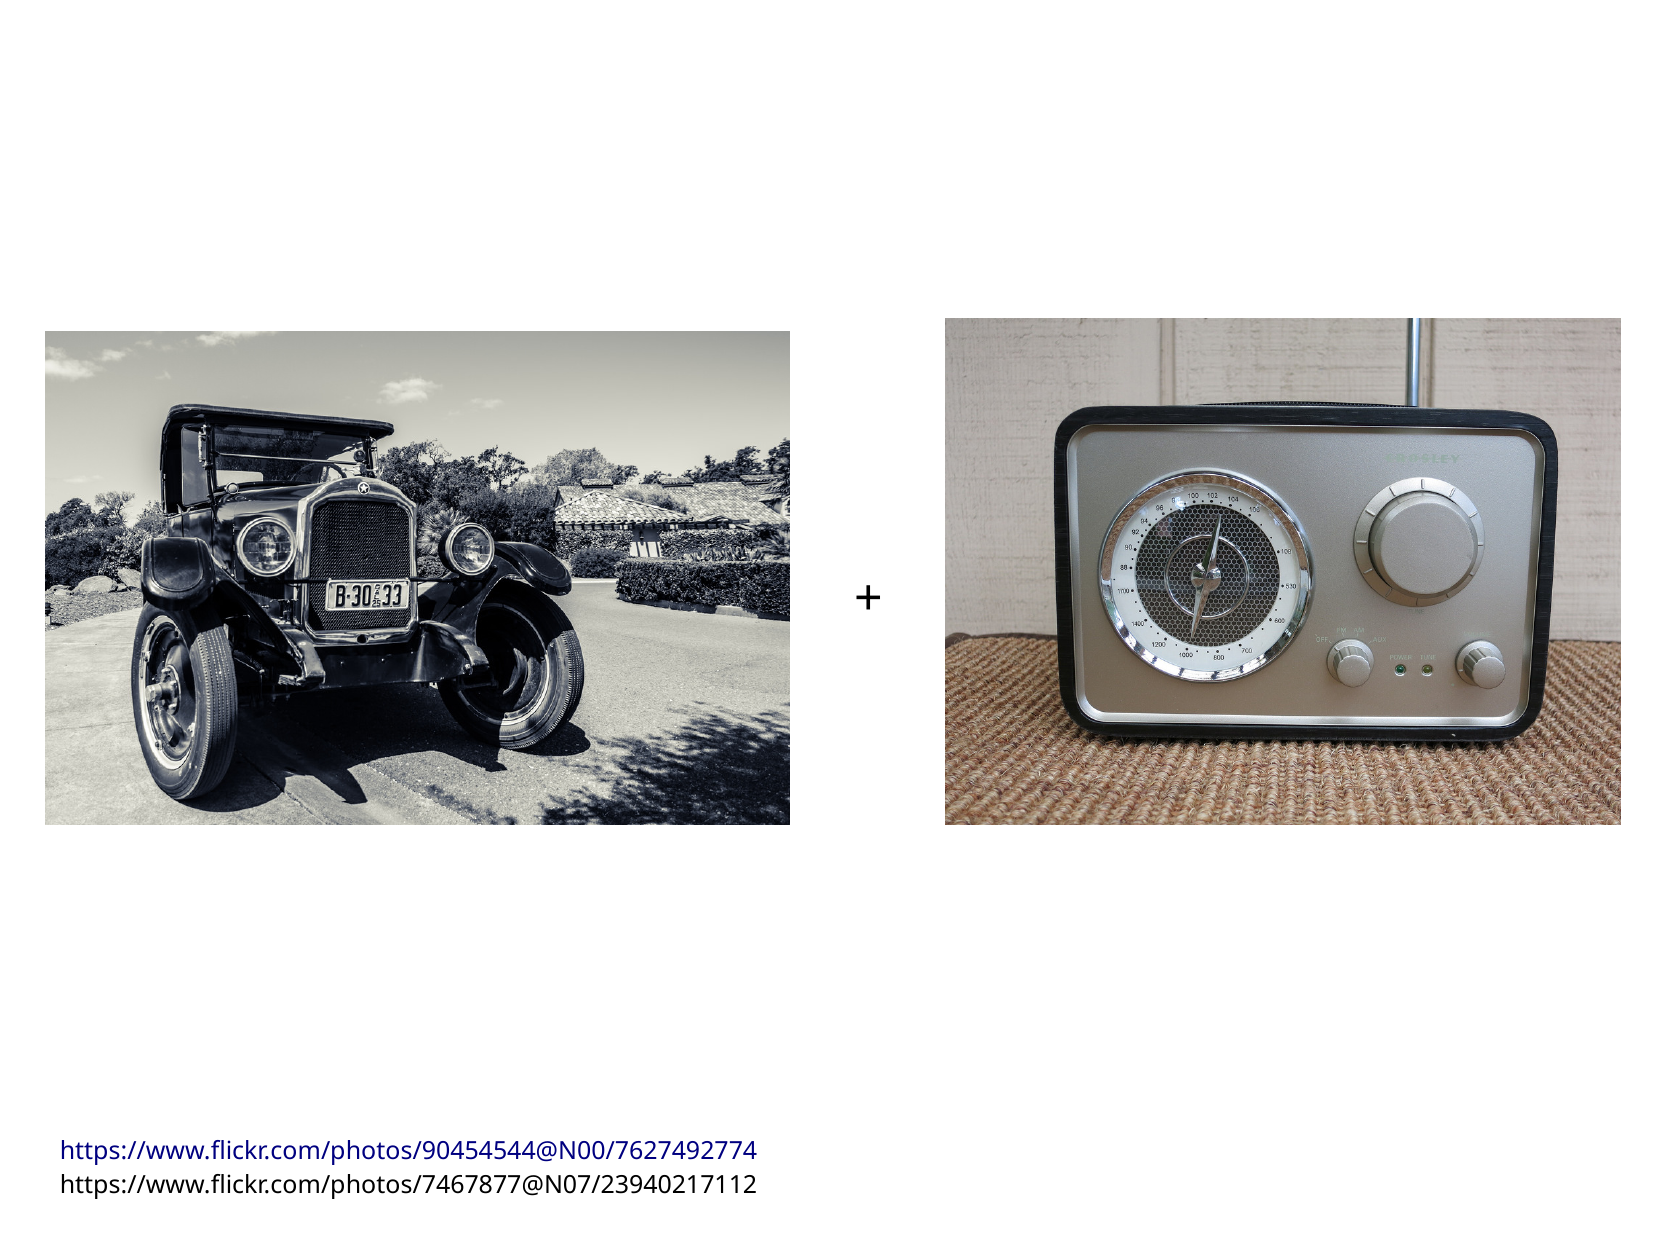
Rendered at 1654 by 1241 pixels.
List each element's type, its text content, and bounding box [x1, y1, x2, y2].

text_box + [840, 555, 898, 626]
picture [945, 318, 1621, 826]
picture [45, 331, 790, 826]
text_box https://www.flickr.com/photos/90454544@N00/7627492774 https://www.flickr.com/photos/7467877@N07/23940217112 [45, 1125, 1351, 1241]
